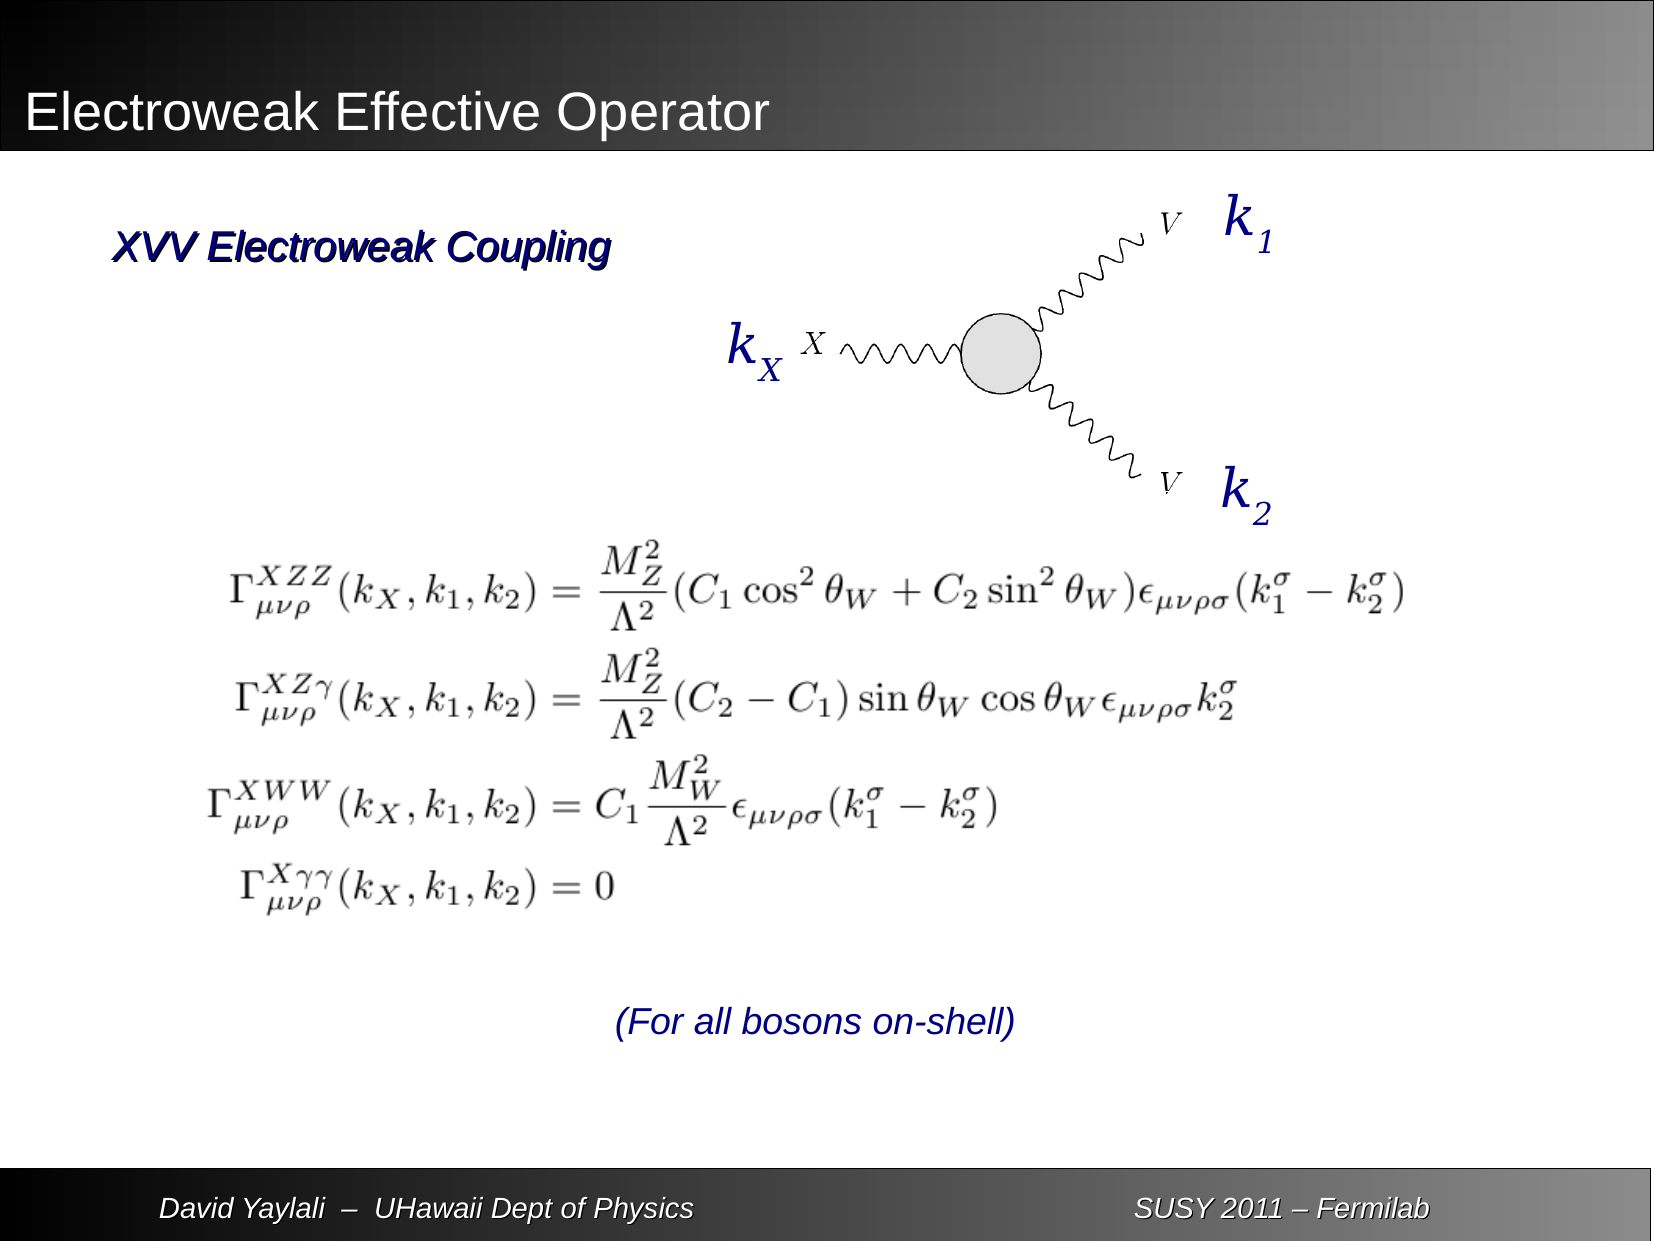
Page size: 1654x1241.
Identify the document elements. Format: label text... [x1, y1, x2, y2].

text_box Electroweak Effective Operator [9, 74, 787, 150]
text_box (For all bosons on-shell) [600, 993, 1088, 1050]
picture [159, 507, 1428, 974]
text_box kX [711, 305, 797, 397]
text_box k2 [1205, 450, 1288, 541]
text_box k1 [1209, 178, 1292, 269]
text_box XVV Electroweak Coupling [96, 215, 626, 277]
picture [796, 203, 1210, 494]
